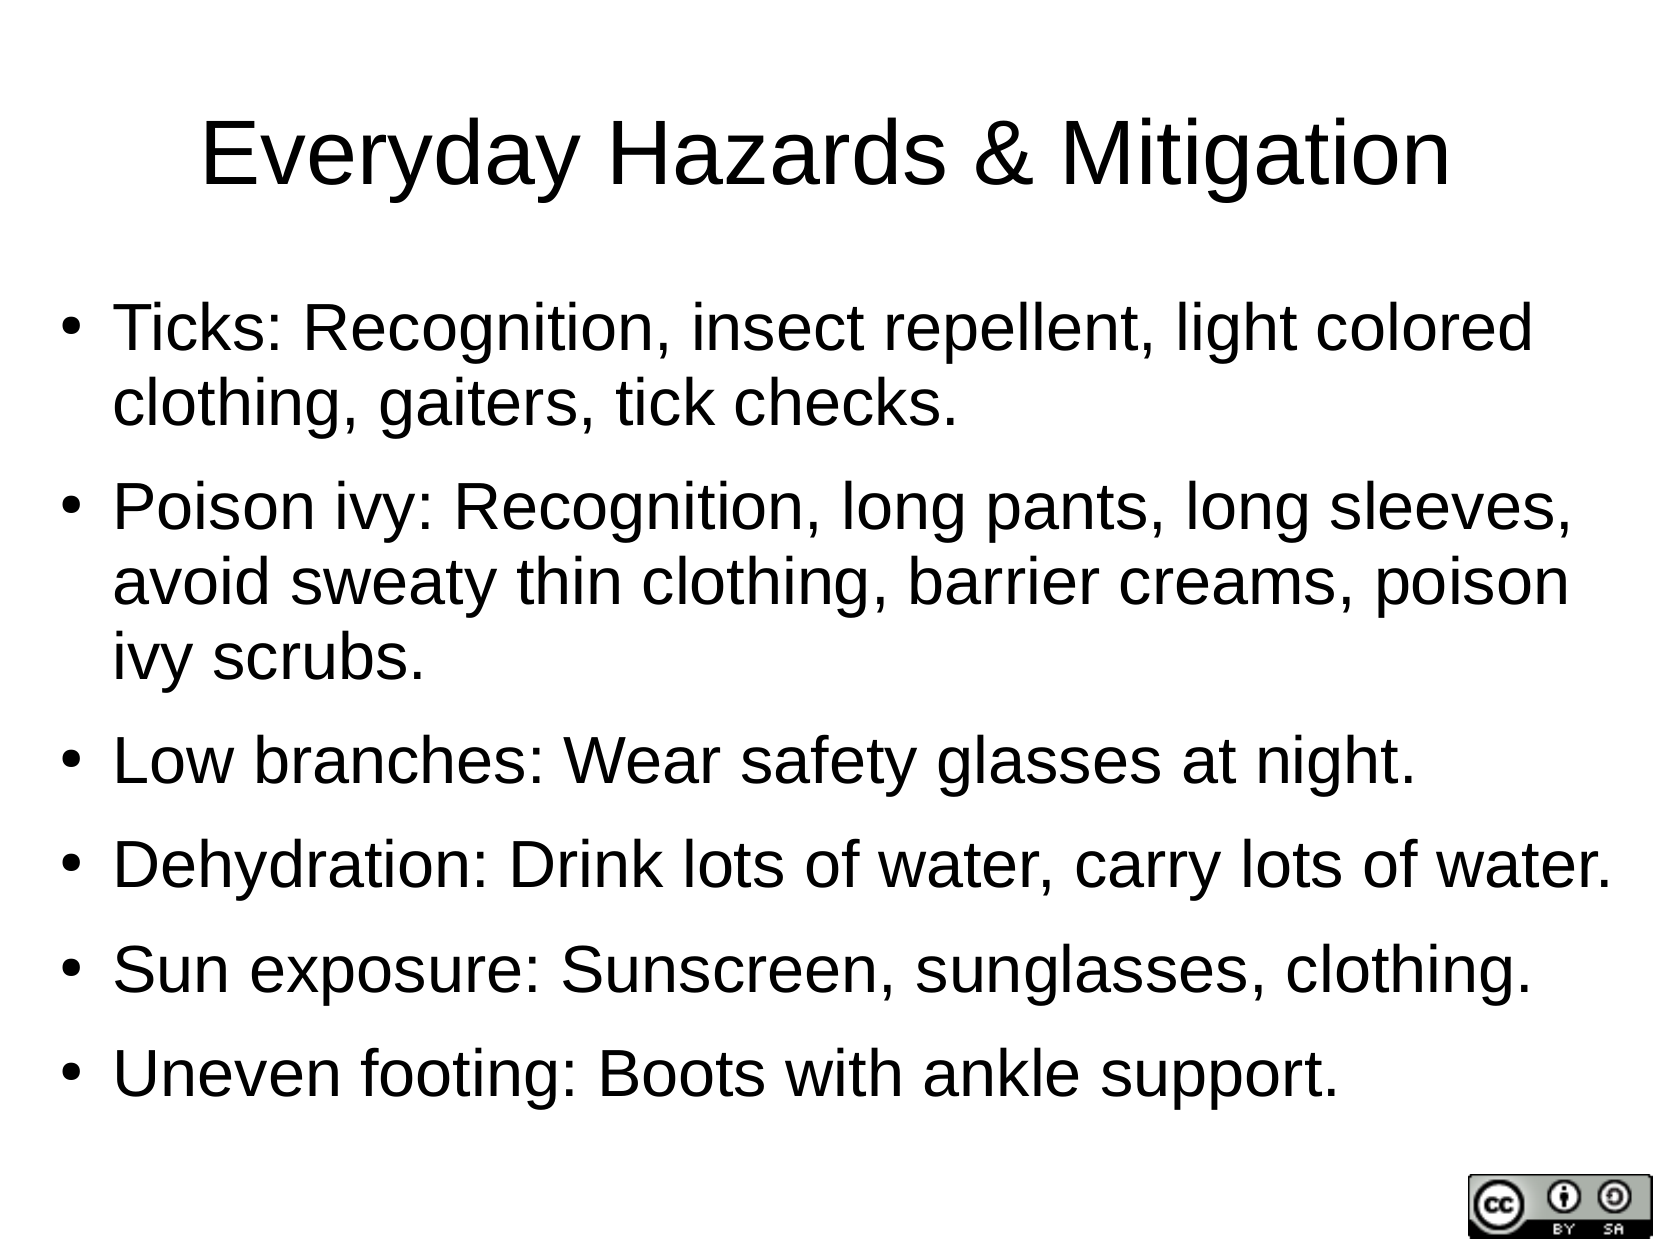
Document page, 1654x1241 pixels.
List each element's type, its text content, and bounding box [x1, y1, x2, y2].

picture [1468, 1174, 1653, 1239]
title Everyday Hazards & Mitigation [82, 49, 1571, 257]
list Ticks: Recognition, insect repellent, light colored clothing, gaiters, tick checks. Poison ivy: Recognition, long pants, long sleeves, avoid sweaty thin clothing, barrier creams, poison ivy scrubs. Low branches: Wear safety glasses at night. Dehydration: Drink lots of water, carry lots of water. Sun exposure: Sunscreen, sunglasses, clothing. Uneven footing: Boots with ankle support. [41, 290, 1628, 1107]
